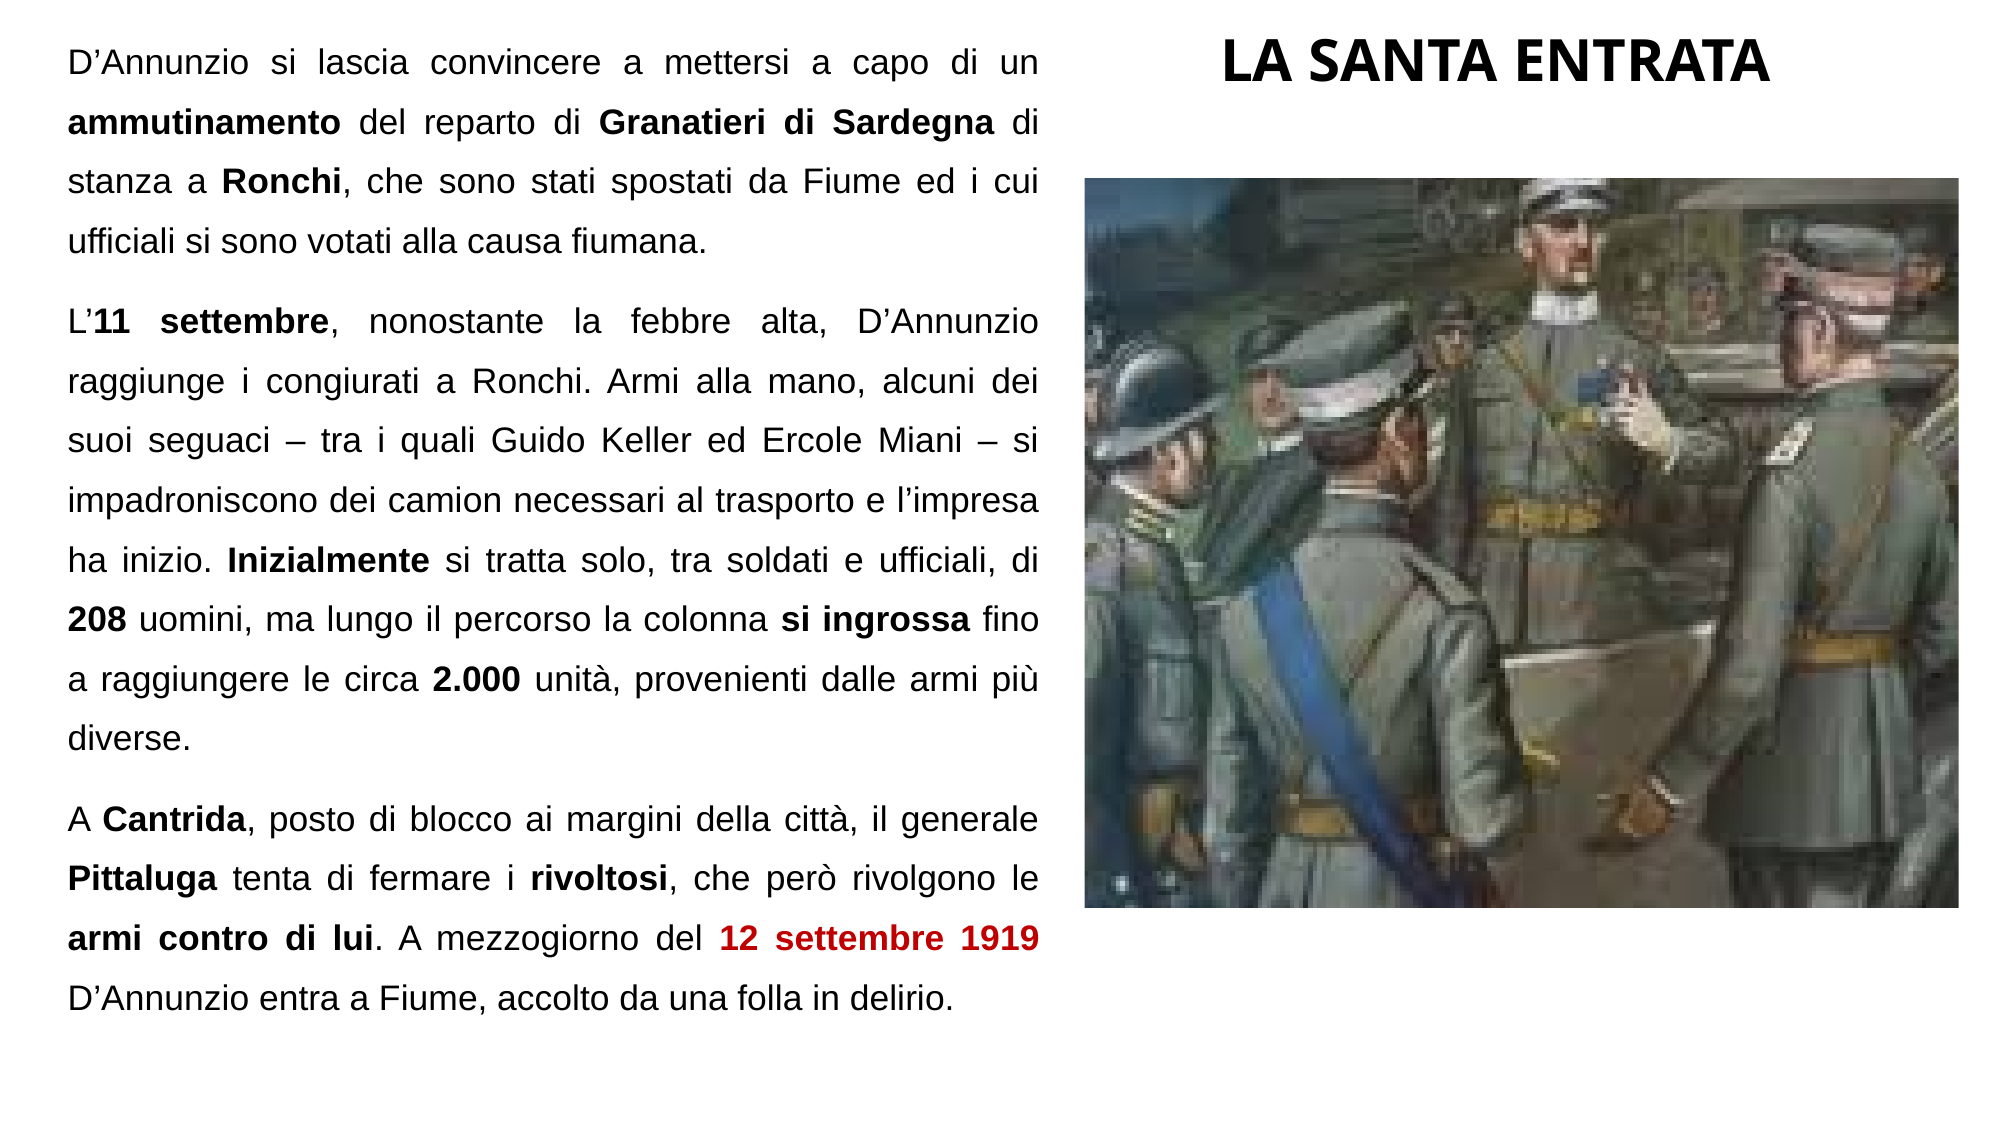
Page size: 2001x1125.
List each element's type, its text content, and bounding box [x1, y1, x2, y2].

title LA SANTA ENTRATA [1061, 14, 1959, 102]
list D’Annunzio si lascia convincere a mettersi a capo di un ammutinamento del reparto di Granatieri di Sardegna di stanza a Ronchi, che sono stati spostati da Fiume ed i cui ufficiali si sono votati alla causa fiumana. L’11 settembre, nonostante la febbre alta, D’Annunzio raggiunge i congiurati a Ronchi. Armi alla mano, alcuni dei suoi seguaci – tra i quali Guido Keller ed Ercole Miani – si impadroniscono dei camion necessari al trasporto e l’impresa ha inizio. Inizialmente si tratta solo, tra soldati e ufficiali, di 208 uomini, ma lungo il percorso la colonna si ingrossa fino a raggiungere le circa 2.000 unità, provenienti dalle armi più diverse. A Cantrida, posto di blocco ai margini della città, il generale Pittaluga tenta di fermare i rivoltosi, che però rivolgono le armi contro di lui. A mezzogiorno del 12 settembre 1919 D’Annunzio entra a Fiume, accolto da una folla in delirio. [52, 14, 1061, 1111]
picture [1084, 178, 1959, 908]
